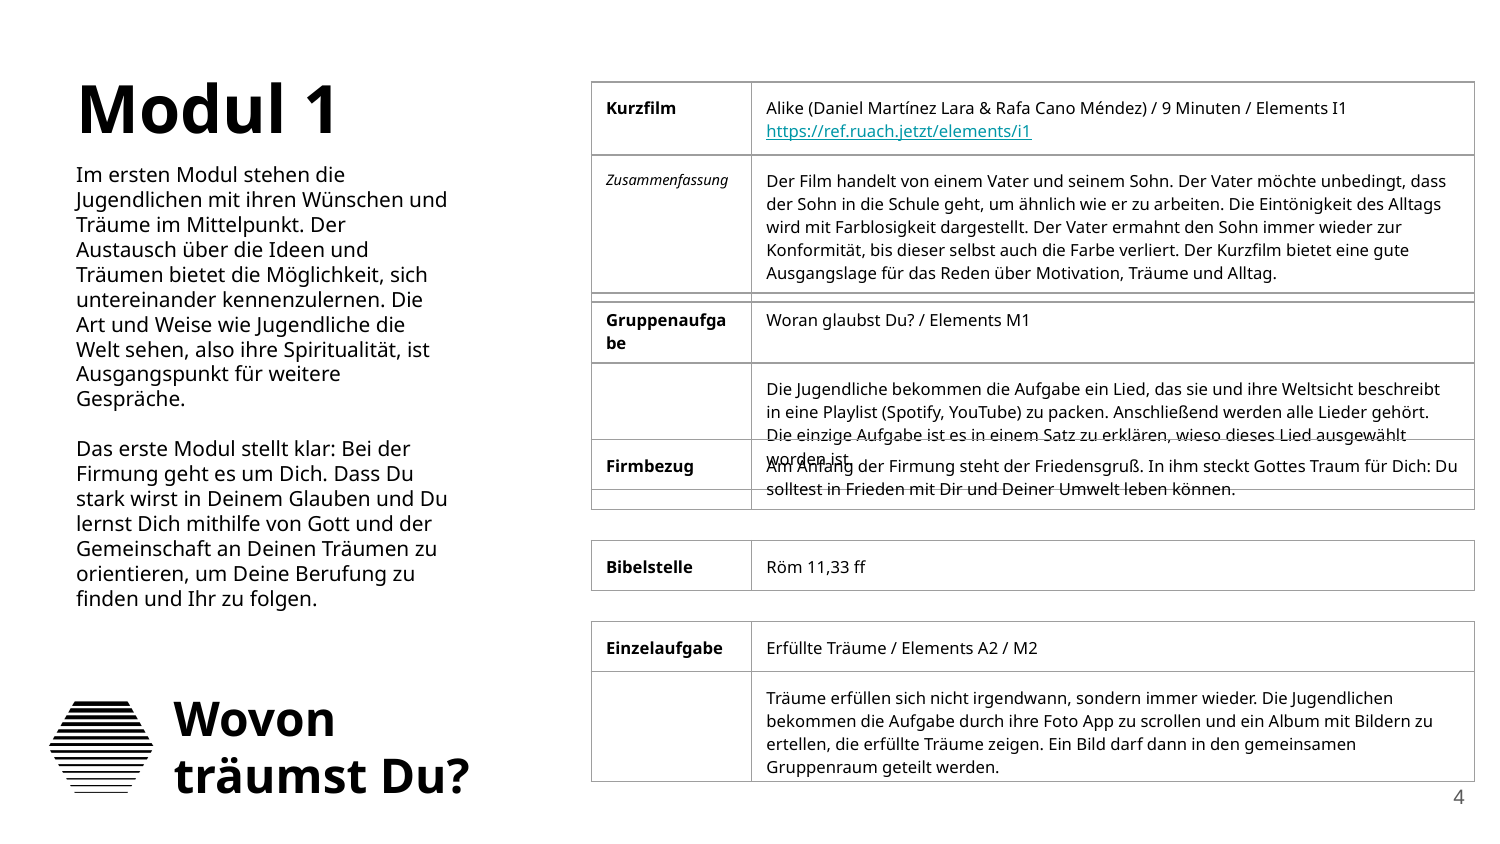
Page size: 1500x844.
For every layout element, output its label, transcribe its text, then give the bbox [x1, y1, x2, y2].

table_cell Die Jugendliche bekommen die Aufgabe ein Lied, das sie und ihre Weltsicht beschreibt in eine Playlist (Spotify, YouTube) zu packen. Anschließend werden alle Lieder gehört. Die einzige Aufgabe ist es in einem Satz zu erklären, wieso dieses Lied ausgewählt worden ist. [752, 364, 1474, 439]
table_cell Zusammenfassung [592, 156, 751, 292]
table_header Firmbezug [592, 440, 751, 509]
text_box Wovon träumst Du? [184, 673, 487, 819]
table_cell Der Film handelt von einem Vater und seinem Sohn. Der Vater möchte unbedingt, dass der Sohn in die Schule geht, um ähnlich wie er zu arbeiten. Die Eintönigkeit des Alltags wird mit Farblosigkeit dargestellt. Der Vater ermahnt den Sohn immer wieder zur Konformität, bis dieser selbst auch die Farbe verliert. Der Kurzfilm bietet eine gute Ausgangslage für das Reden über Motivation, Träume und Alltag. [752, 156, 1474, 292]
table_cell [592, 672, 751, 781]
table_header Röm 11,33 ff [752, 541, 1474, 590]
table_header Woran glaubst Du? / Elements M1 [752, 294, 1474, 362]
table_header Einzelaufgabe [592, 622, 751, 671]
table_header Kurzfilm [592, 83, 751, 154]
slide_number <number> [1389, 764, 1480, 830]
picture [18, 664, 184, 830]
table_header Alike (Daniel Martínez Lara & Rafa Cano Méndez) / 9 Minuten / Elements I1 https://ref.ruach.jetzt/elements/i1 [752, 83, 1474, 154]
table_header Bibelstelle [592, 541, 751, 590]
text_box Modul 1 [61, 51, 554, 162]
table_header Erfüllte Träume / Elements A2 / M2 [752, 622, 1474, 671]
table_cell Träume erfüllen sich nicht irgendwann, sondern immer wieder. Die Jugendlichen bekommen die Aufgabe durch ihre Foto App zu scrollen und ein Album mit Bildern zu ertellen, die erfüllte Träume zeigen. Ein Bild darf dann in den gemeinsamen Gruppenraum geteilt werden. [752, 672, 1474, 781]
text_box Im ersten Modul stehen die Jugendlichen mit ihren Wünschen und Träume im Mittelpunkt. Der Austausch über die Ideen und Träumen bietet die Möglichkeit, sich untereinander kennenzulernen. Die Art und Weise wie Jugendliche die Welt sehen, also ihre Spiritualität, ist Ausgangspunkt für weitere Gespräche. Das erste Modul stellt klar: Bei der Firmung geht es um Dich. Dass Du stark wirst in Deinem Glauben und Du lernst Dich mithilfe von Gott und der Gemeinschaft an Deinen Träumen zu orientieren, um Deine Berufung zu finden und Ihr zu folgen. [61, 146, 465, 676]
table_header Am Anfang der Firmung steht der Friedensgruß. In ihm steckt Gottes Traum für Dich: Du solltest in Frieden mit Dir und Deiner Umwelt leben können. [752, 440, 1474, 509]
table_cell [592, 364, 751, 439]
table_header Gruppenaufgabe [592, 294, 751, 362]
